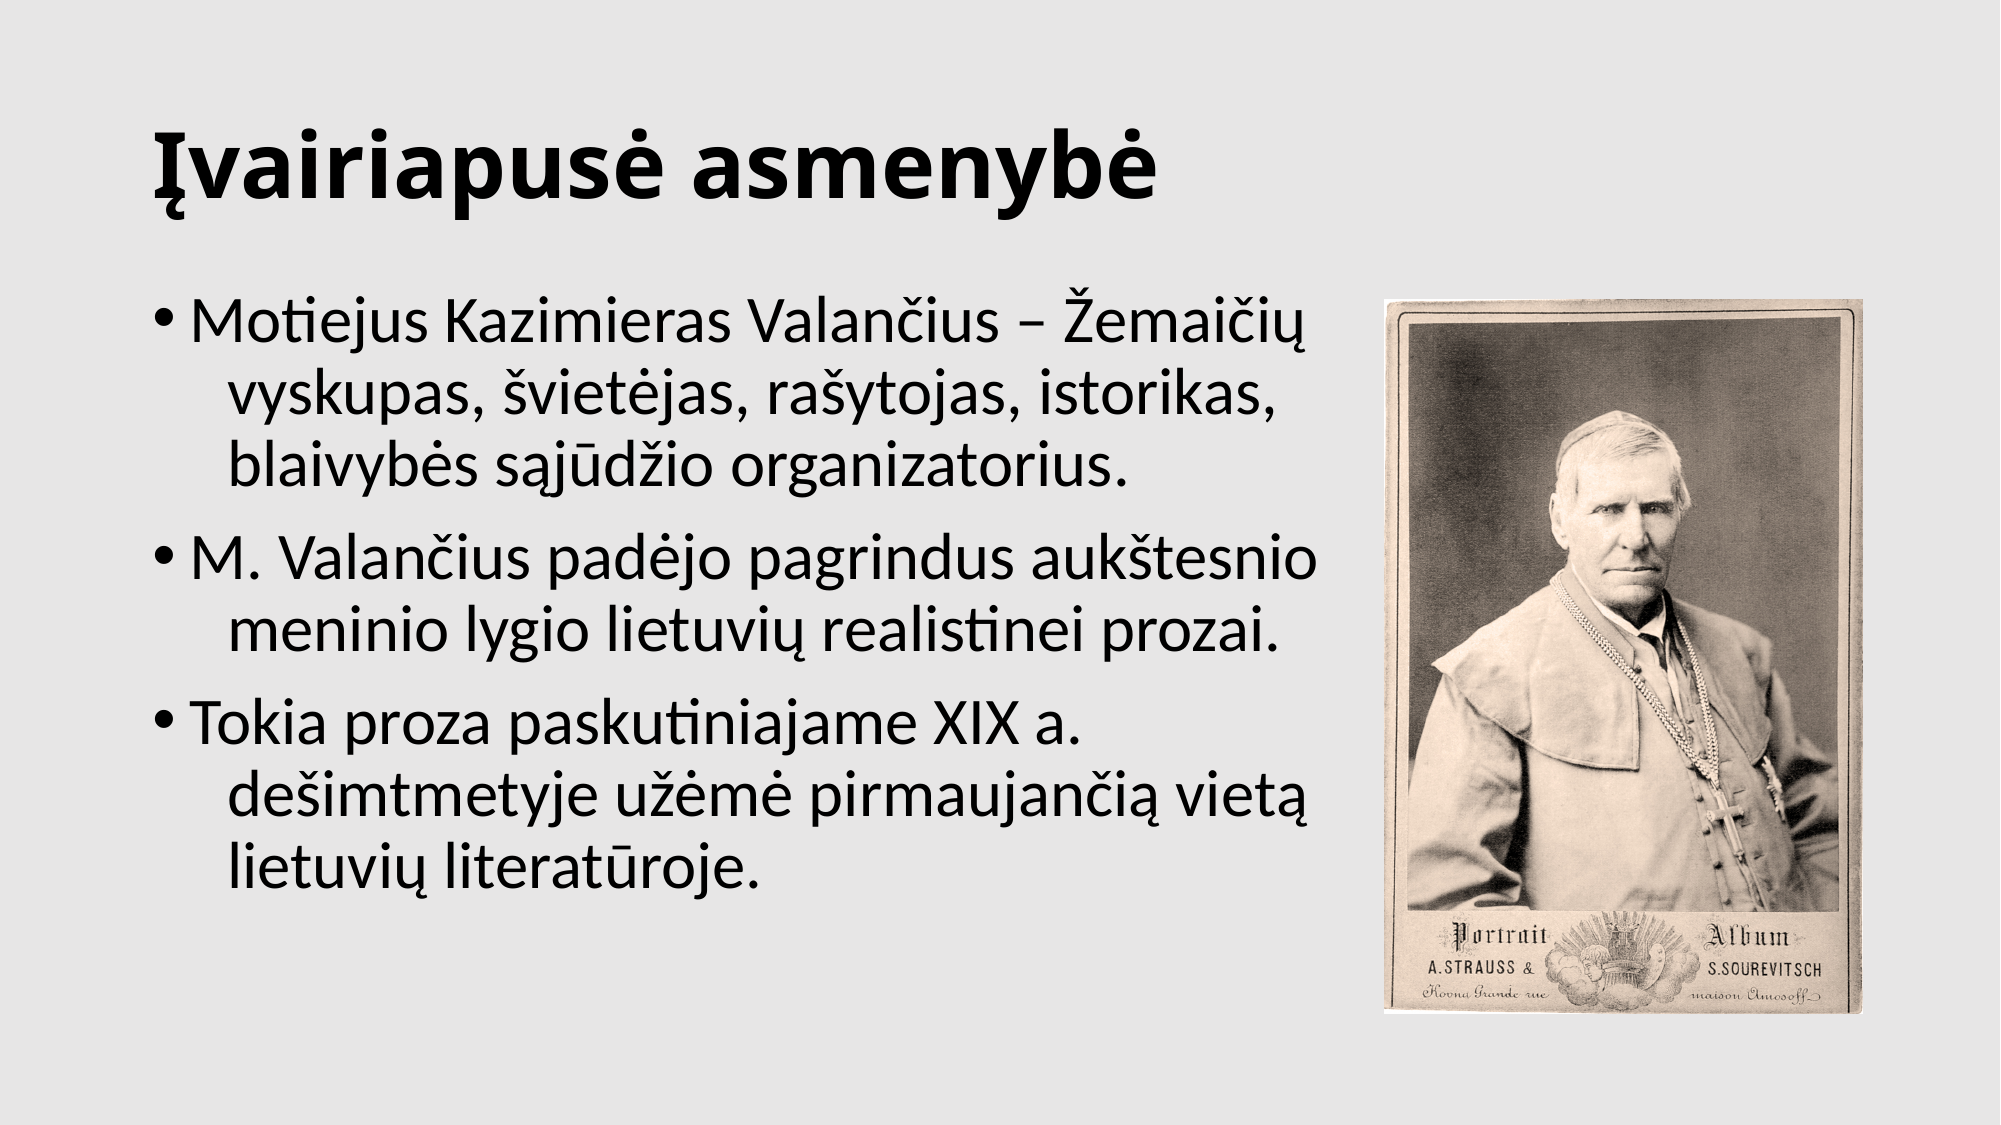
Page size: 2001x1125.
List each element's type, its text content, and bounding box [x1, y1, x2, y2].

list Motiejus Kazimieras Valančius – Žemaičių vyskupas, švietėjas, rašytojas, istorikas, blaivybės sąjūdžio organizatorius. M. Valančius padėjo pagrindus aukštesnio meninio lygio lietuvių realistinei prozai. Tokia proza paskutiniajame XIX a. dešimtmetyje užėmė pirmaujančią vietą lietuvių literatūroje. [137, 277, 1336, 1014]
picture [1384, 299, 1863, 1014]
title Įvairiapusė asmenybė [137, 59, 1863, 278]
